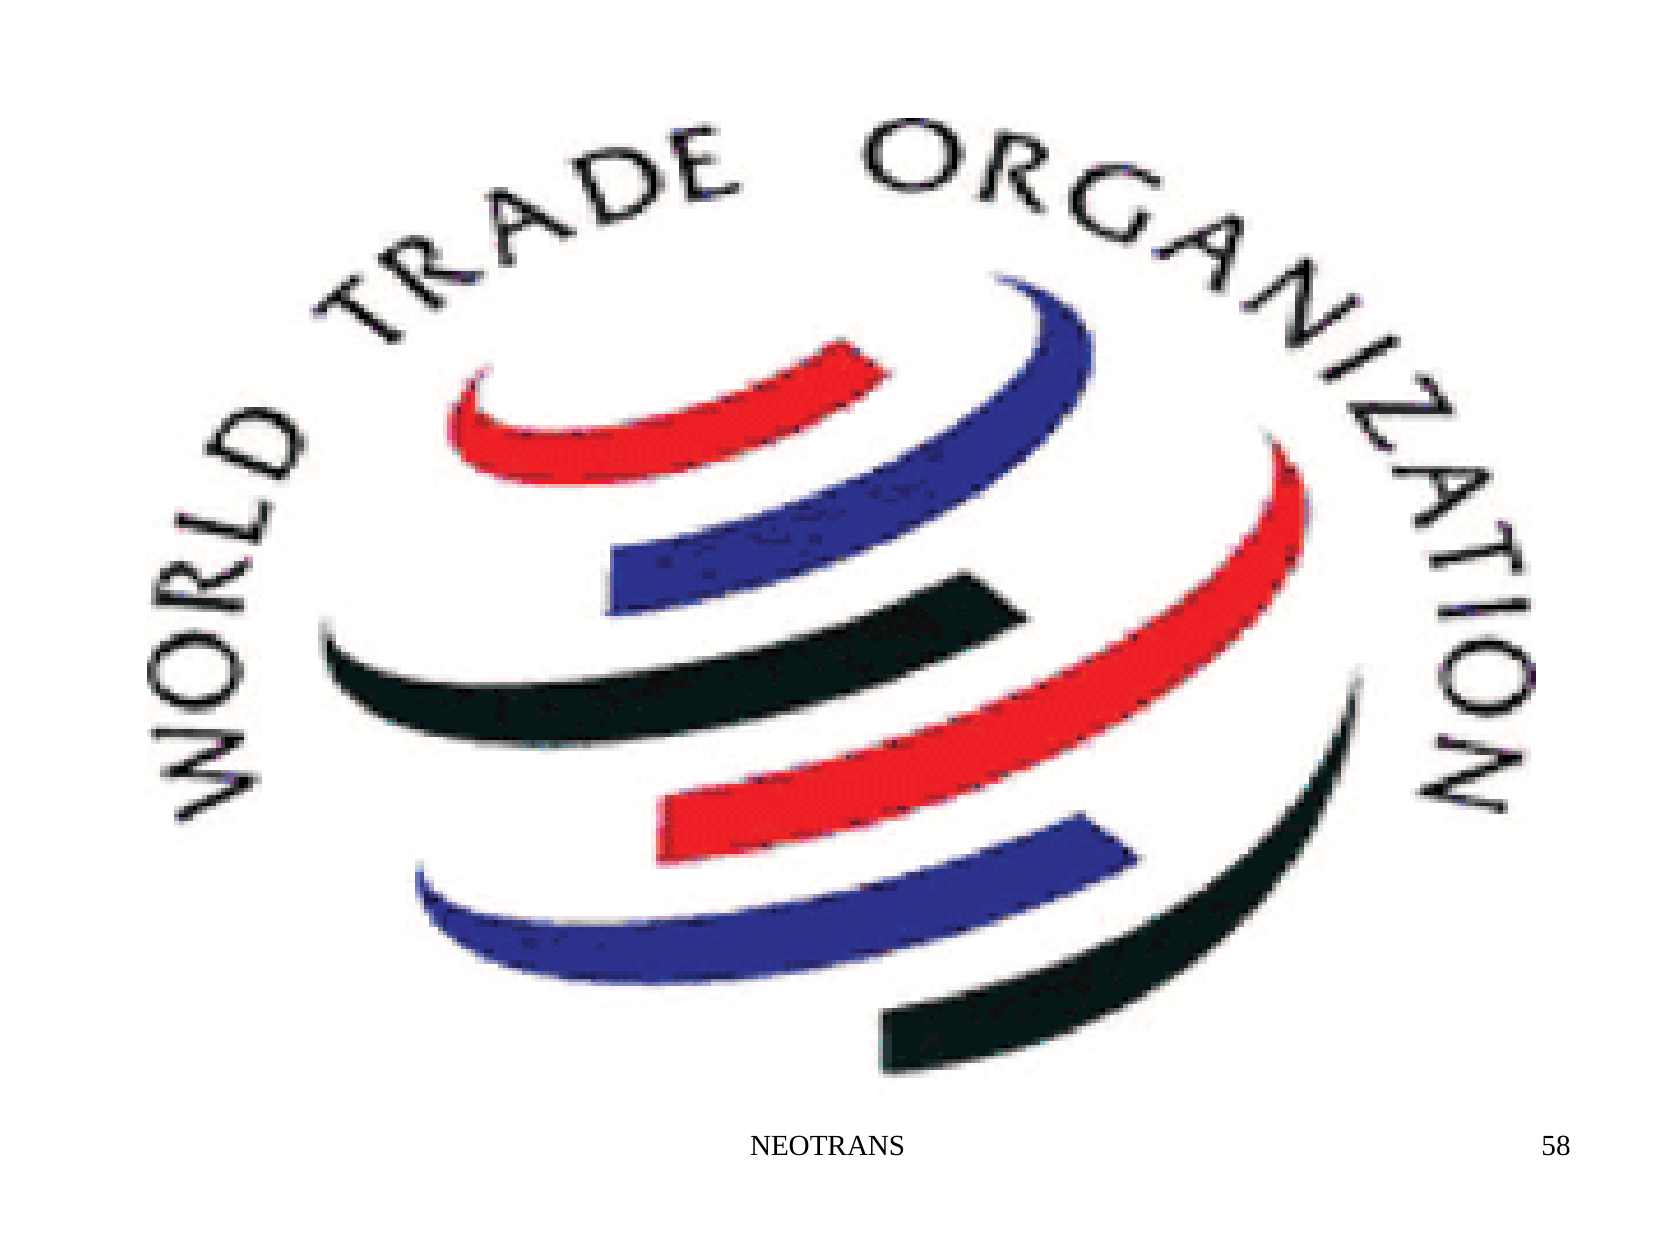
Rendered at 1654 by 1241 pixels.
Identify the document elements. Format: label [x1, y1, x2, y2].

picture [147, 118, 1536, 1123]
